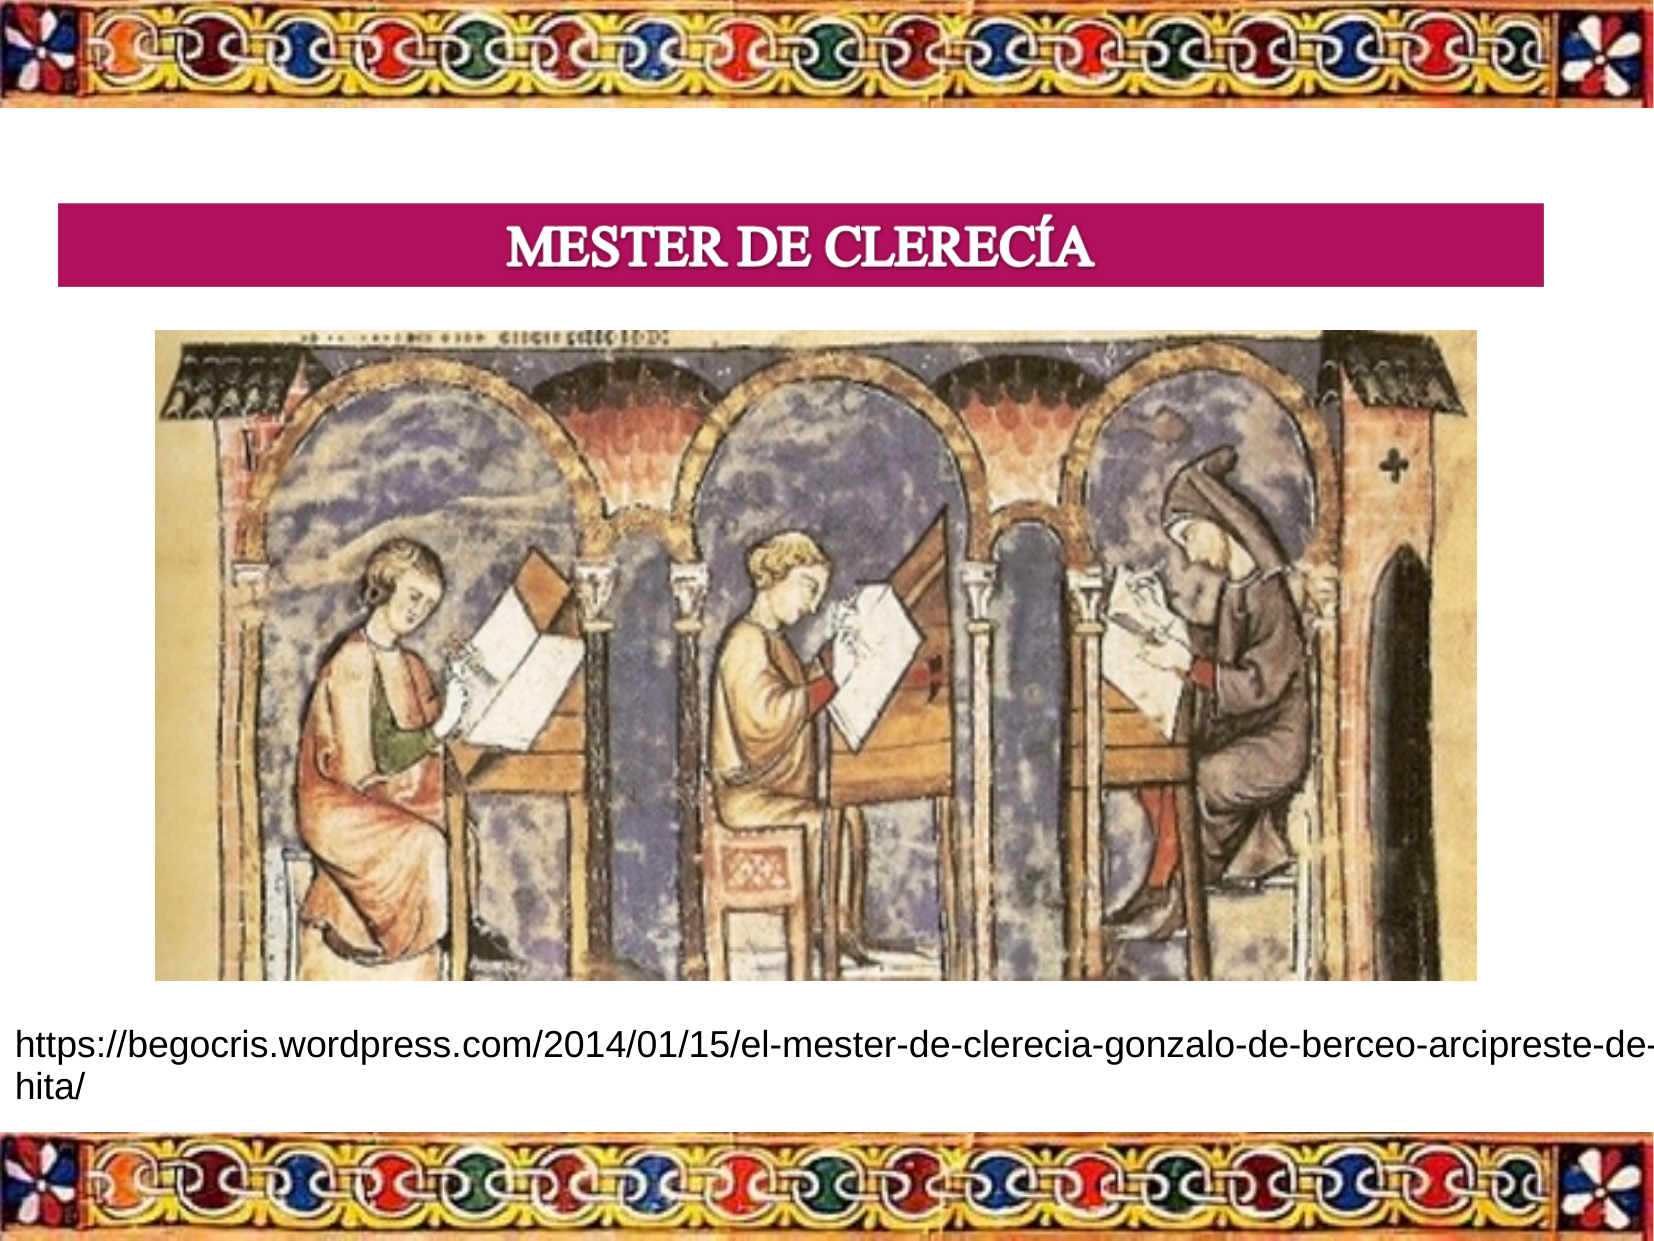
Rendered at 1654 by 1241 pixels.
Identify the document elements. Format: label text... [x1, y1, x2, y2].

picture [57, 189, 1545, 288]
picture [0, 0, 1654, 108]
picture [155, 330, 1477, 981]
text_box https://begocris.wordpress.com/2014/01/15/el-mester-de-clerecia-gonzalo-de-berceo-arcipreste-de-hita/ [0, 1015, 1654, 1115]
picture [0, 1132, 1654, 1241]
